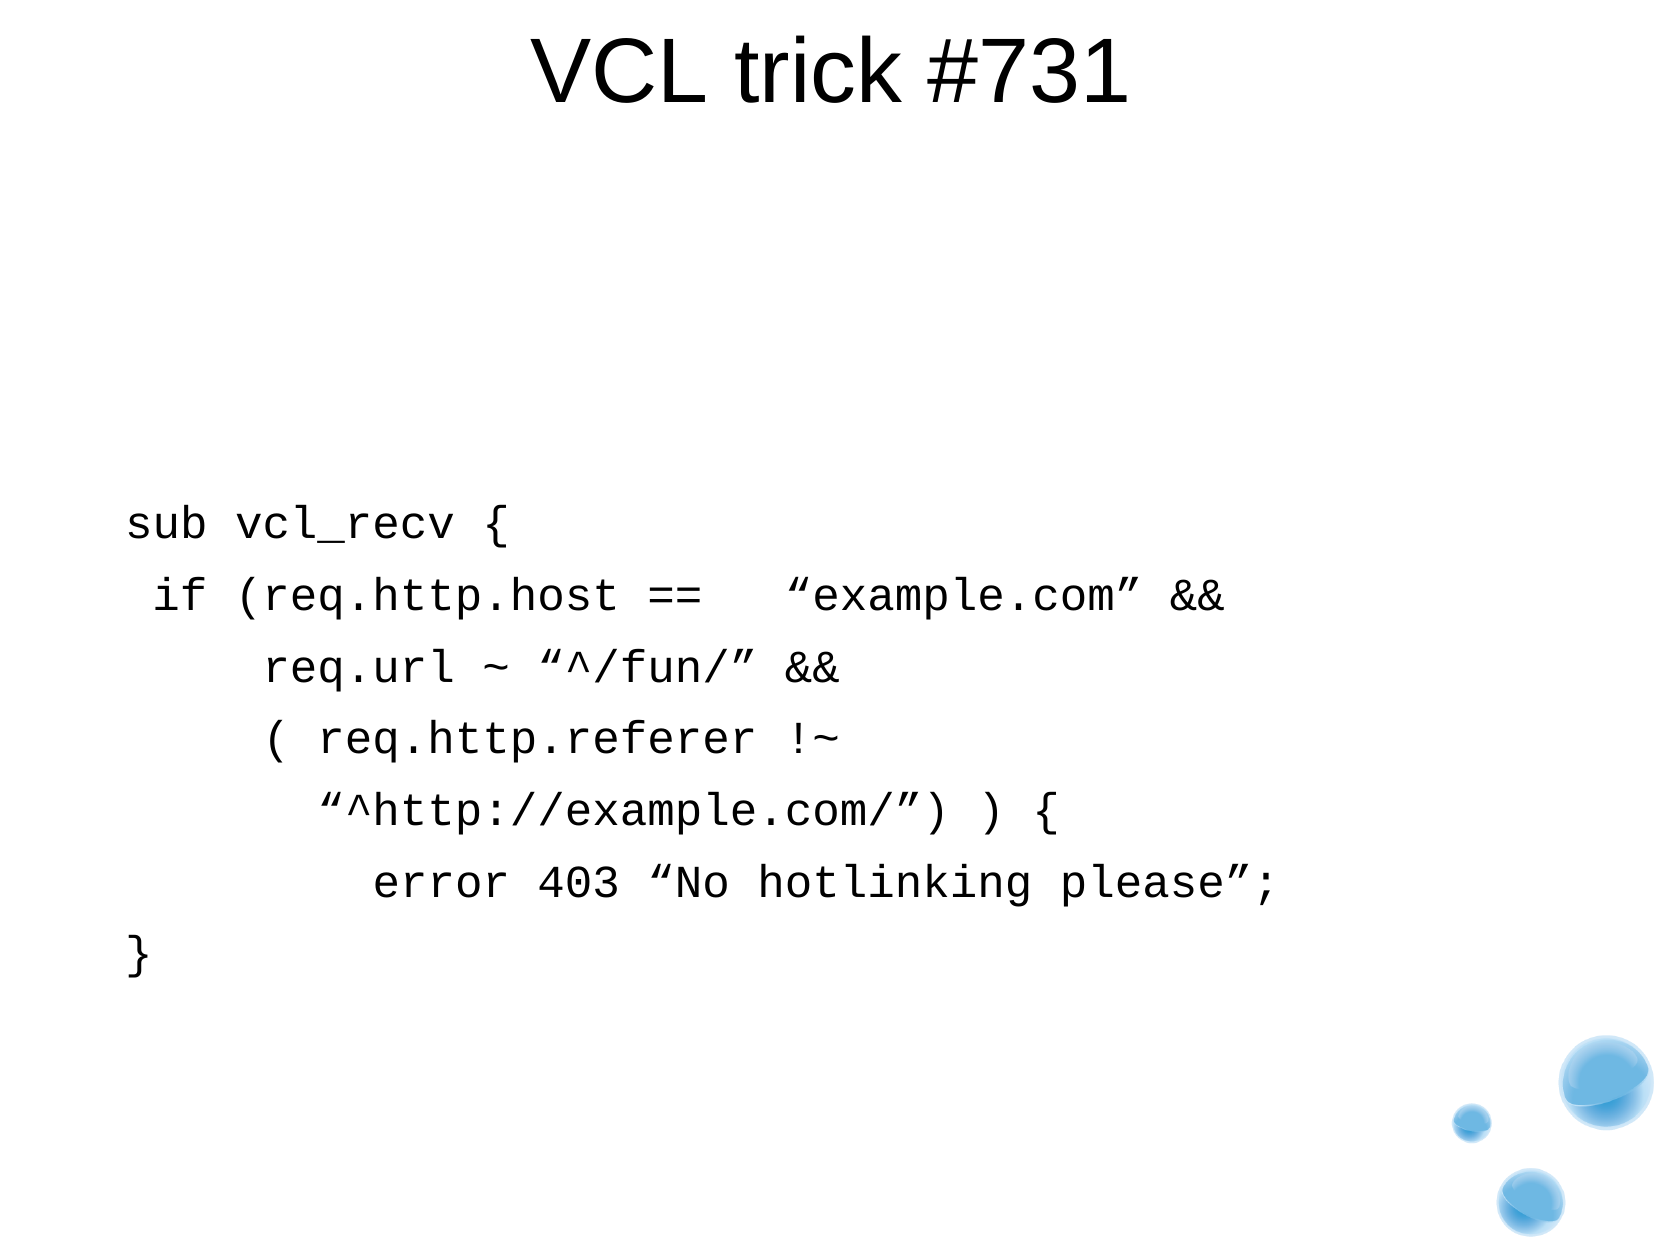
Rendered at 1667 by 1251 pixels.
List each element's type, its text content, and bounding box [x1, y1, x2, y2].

title VCL trick #731 [123, 3, 1540, 213]
subtitle sub vcl_recv { if (req.http.host == “example.com” && req.url ~ “^/fun/” && ( req.http.referer !~ “^http://example.com/”) ) { error 403 “No hotlinking please”; } [125, 493, 1542, 978]
picture [1451, 1033, 1654, 1238]
